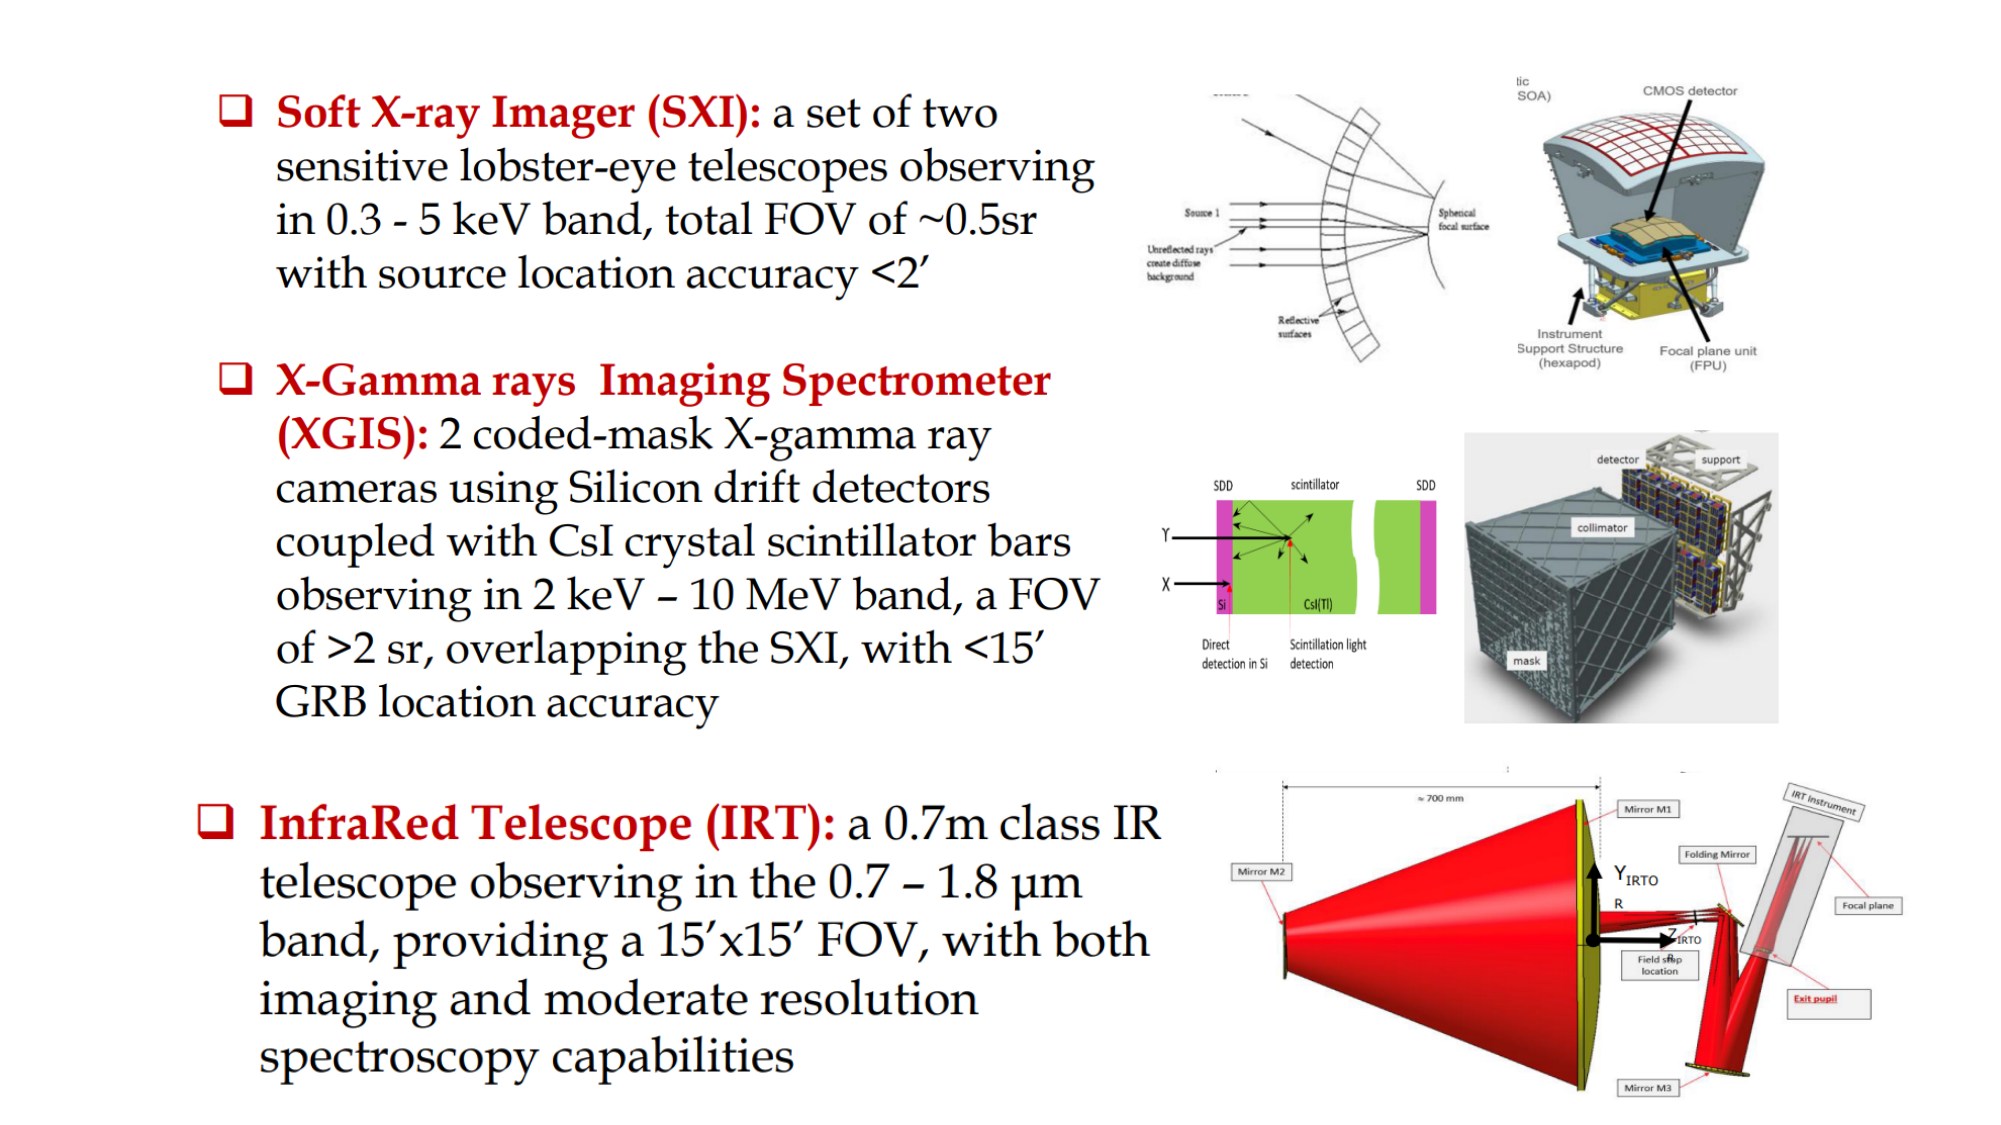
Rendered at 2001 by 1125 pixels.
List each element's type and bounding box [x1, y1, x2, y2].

picture [190, 59, 1916, 1109]
